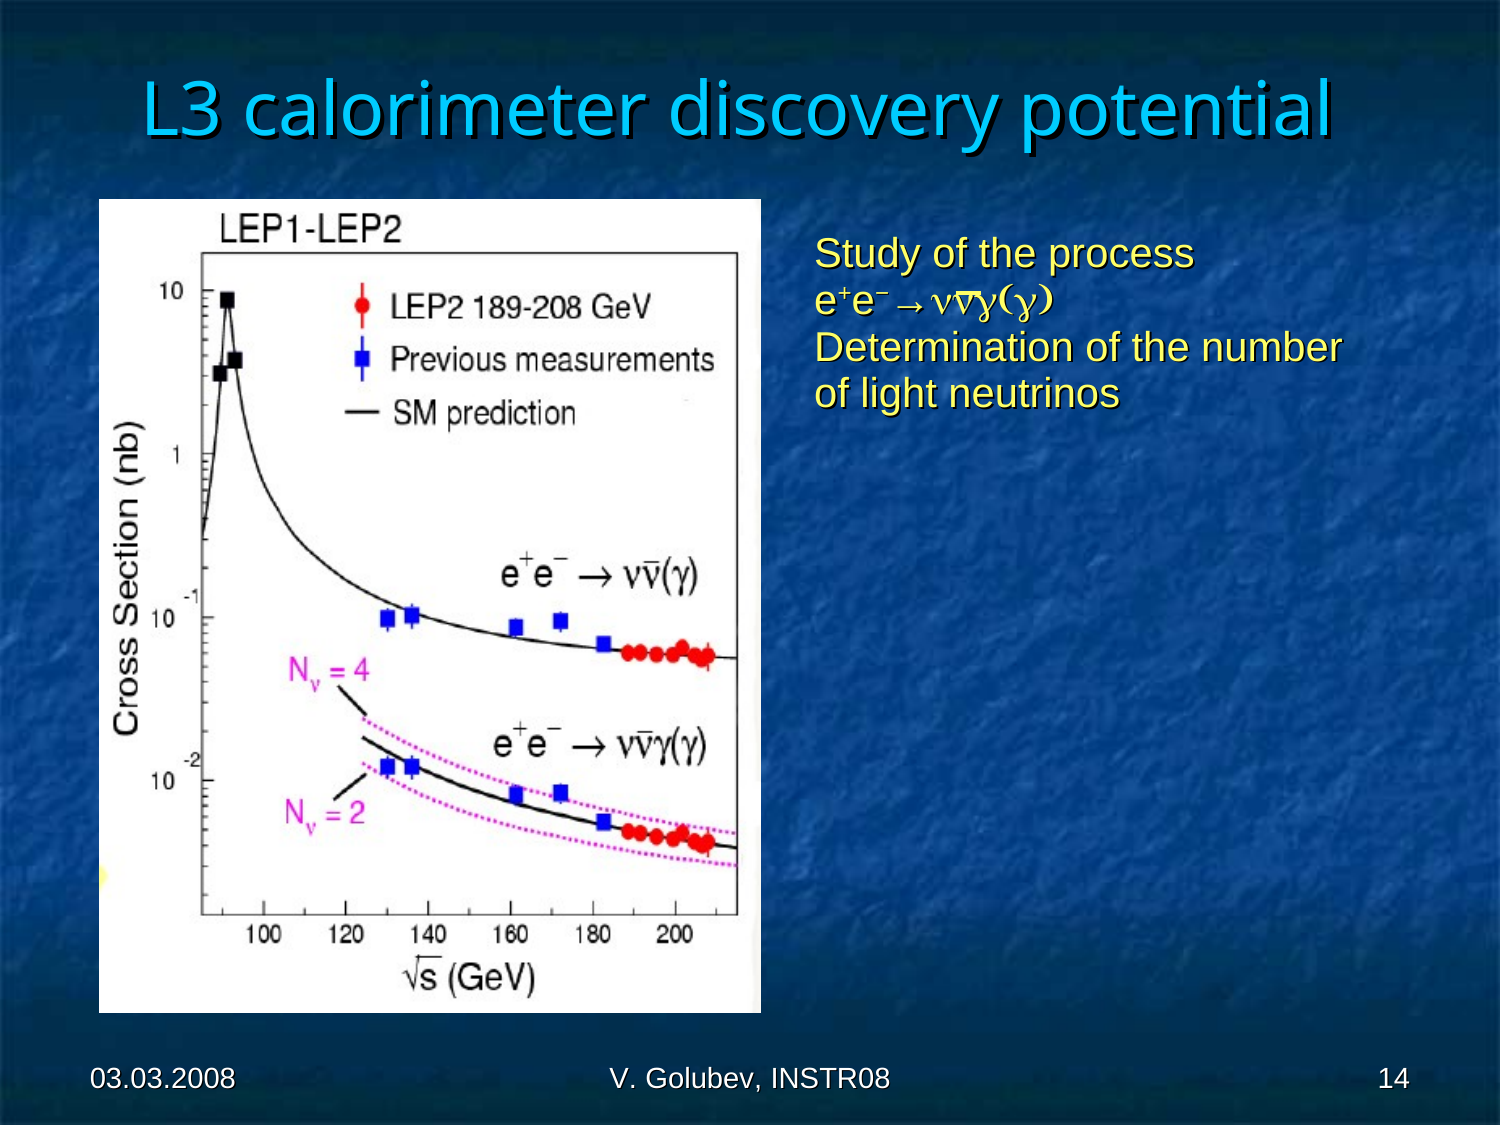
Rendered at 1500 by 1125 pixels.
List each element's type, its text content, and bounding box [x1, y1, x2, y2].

picture [673, 1075, 680, 1086]
picture [784, 1074, 789, 1083]
picture [0, 0, 1500, 1125]
picture [208, 1071, 215, 1086]
picture [843, 1071, 852, 1078]
title L3 calorimeter discovery potential [62, 37, 1413, 176]
picture [192, 1071, 199, 1086]
picture [225, 1079, 231, 1086]
picture [95, 1071, 101, 1086]
picture [713, 1075, 718, 1086]
picture [863, 1071, 870, 1086]
picture [135, 1071, 142, 1086]
text_box Study of the process e+e−→ Determination of the number of light neutrinos [799, 222, 1359, 424]
